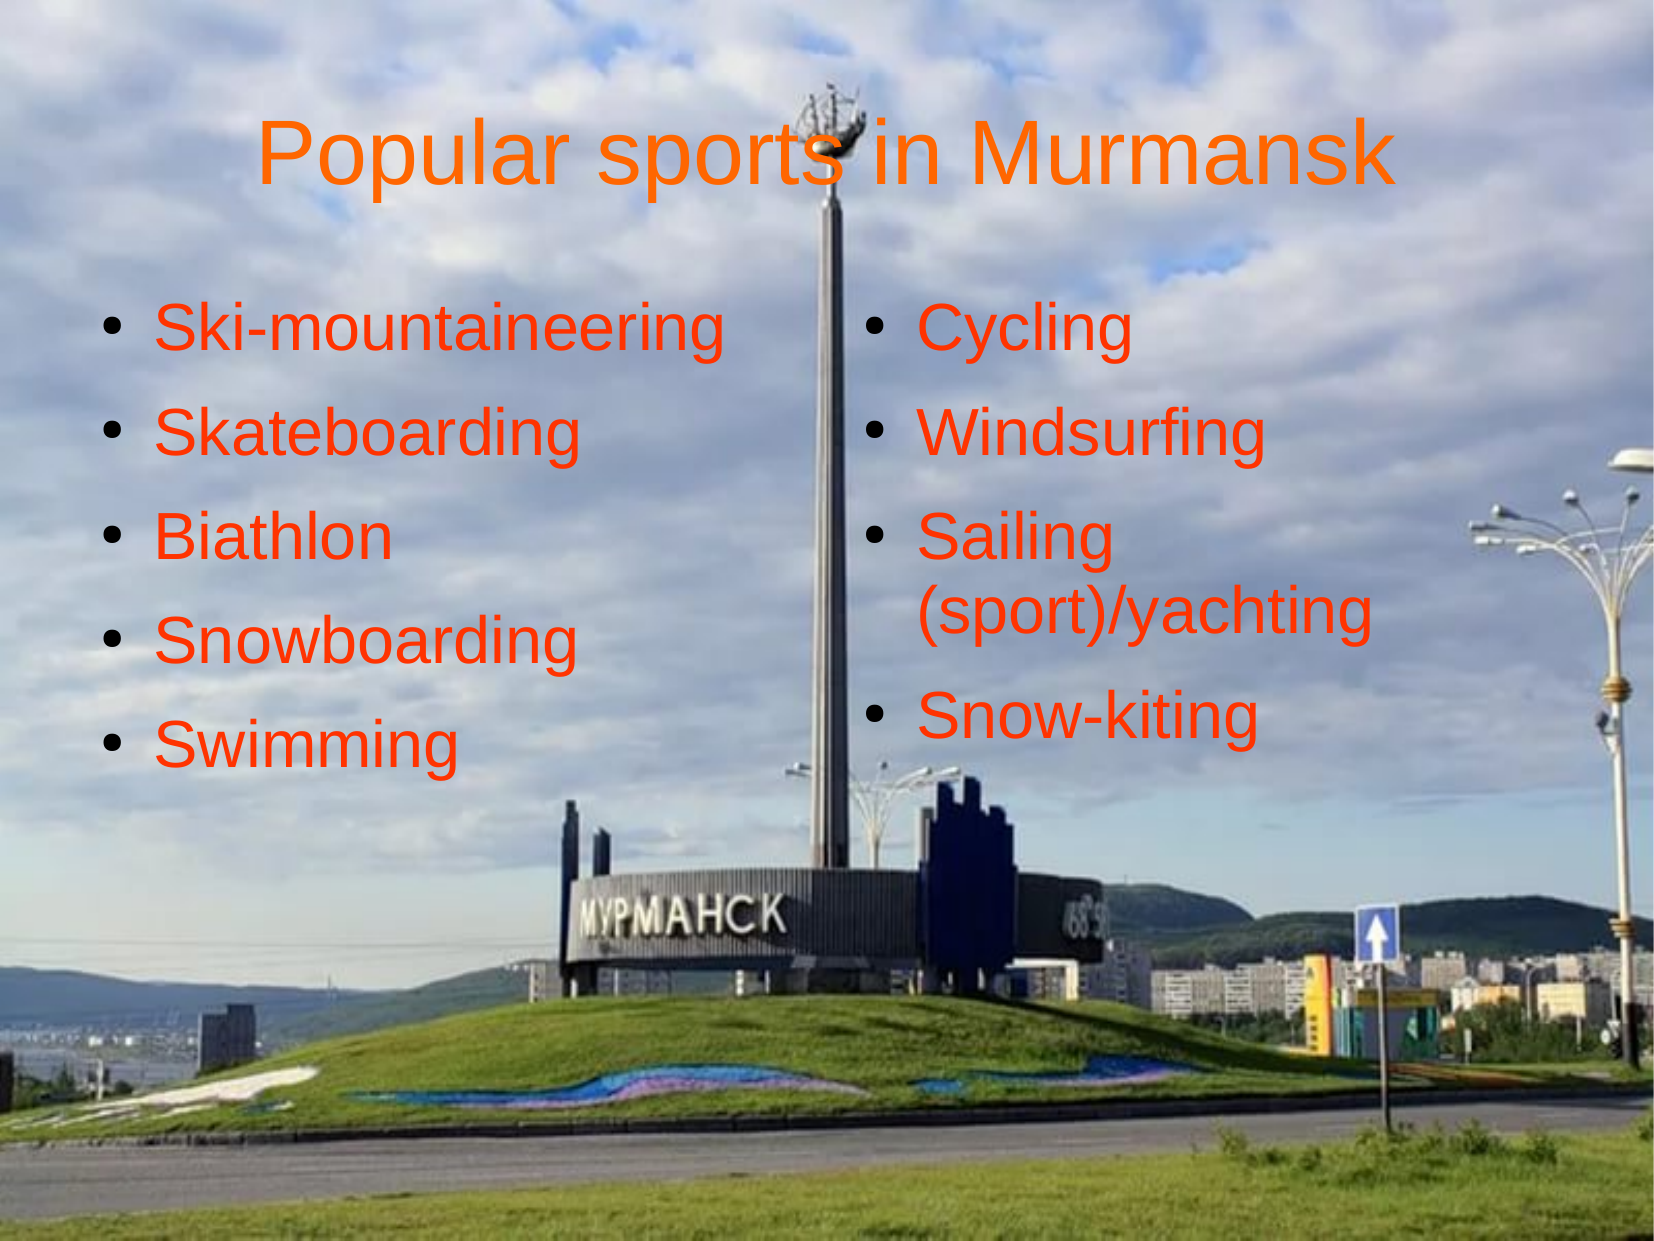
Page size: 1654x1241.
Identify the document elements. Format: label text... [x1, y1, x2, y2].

list Cycling Windsurfing Sailing (sport)/yachting Snow-kiting [845, 290, 1572, 1109]
picture [0, 0, 1654, 1241]
list Ski-mountaineering Skateboarding Biathlon Snowboarding Swimming [82, 290, 809, 1109]
title Popular sports in Murmansk [82, 49, 1571, 257]
